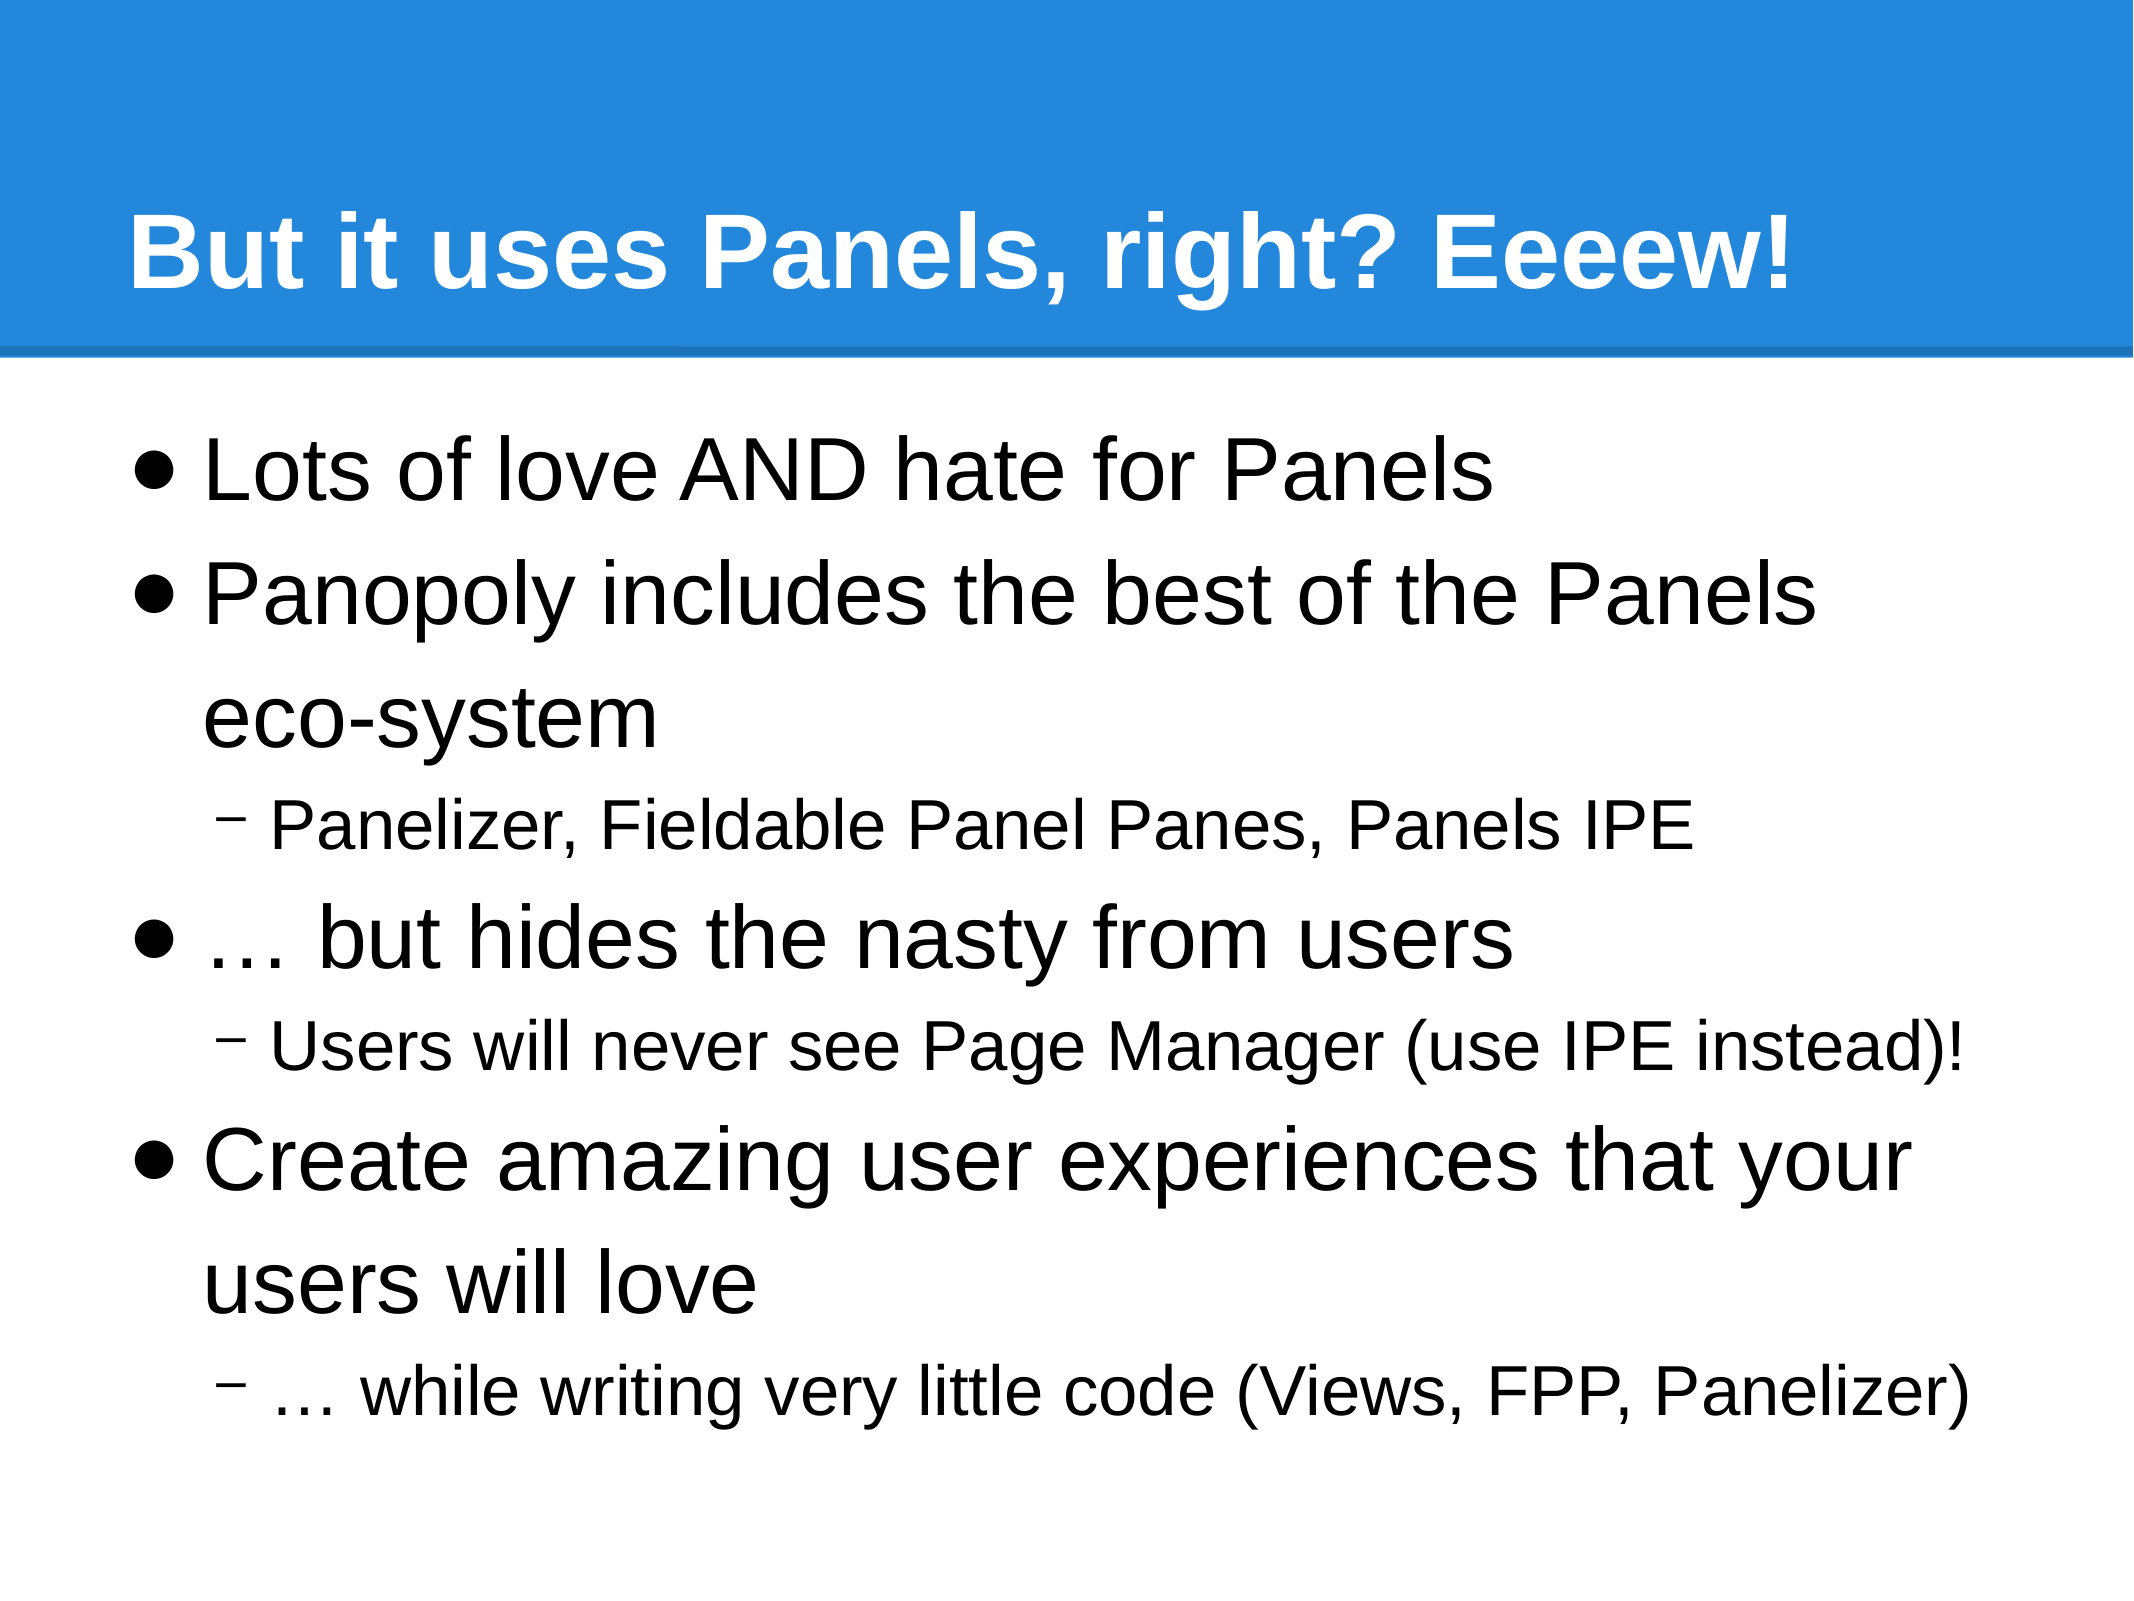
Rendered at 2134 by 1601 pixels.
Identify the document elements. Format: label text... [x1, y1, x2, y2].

list Lots of love AND hate for Panels Panopoly includes the best of the Panels eco-system Panelizer, Fieldable Panel Panes, Panels IPE … but hides the nasty from users Users will never see Page Manager (use IPE instead)! Create amazing user experiences that your users will love … while writing very little code (Views, FPP, Panelizer) [106, 373, 2027, 1533]
title But it uses Panels, right? Eeeew! [106, 64, 2027, 331]
